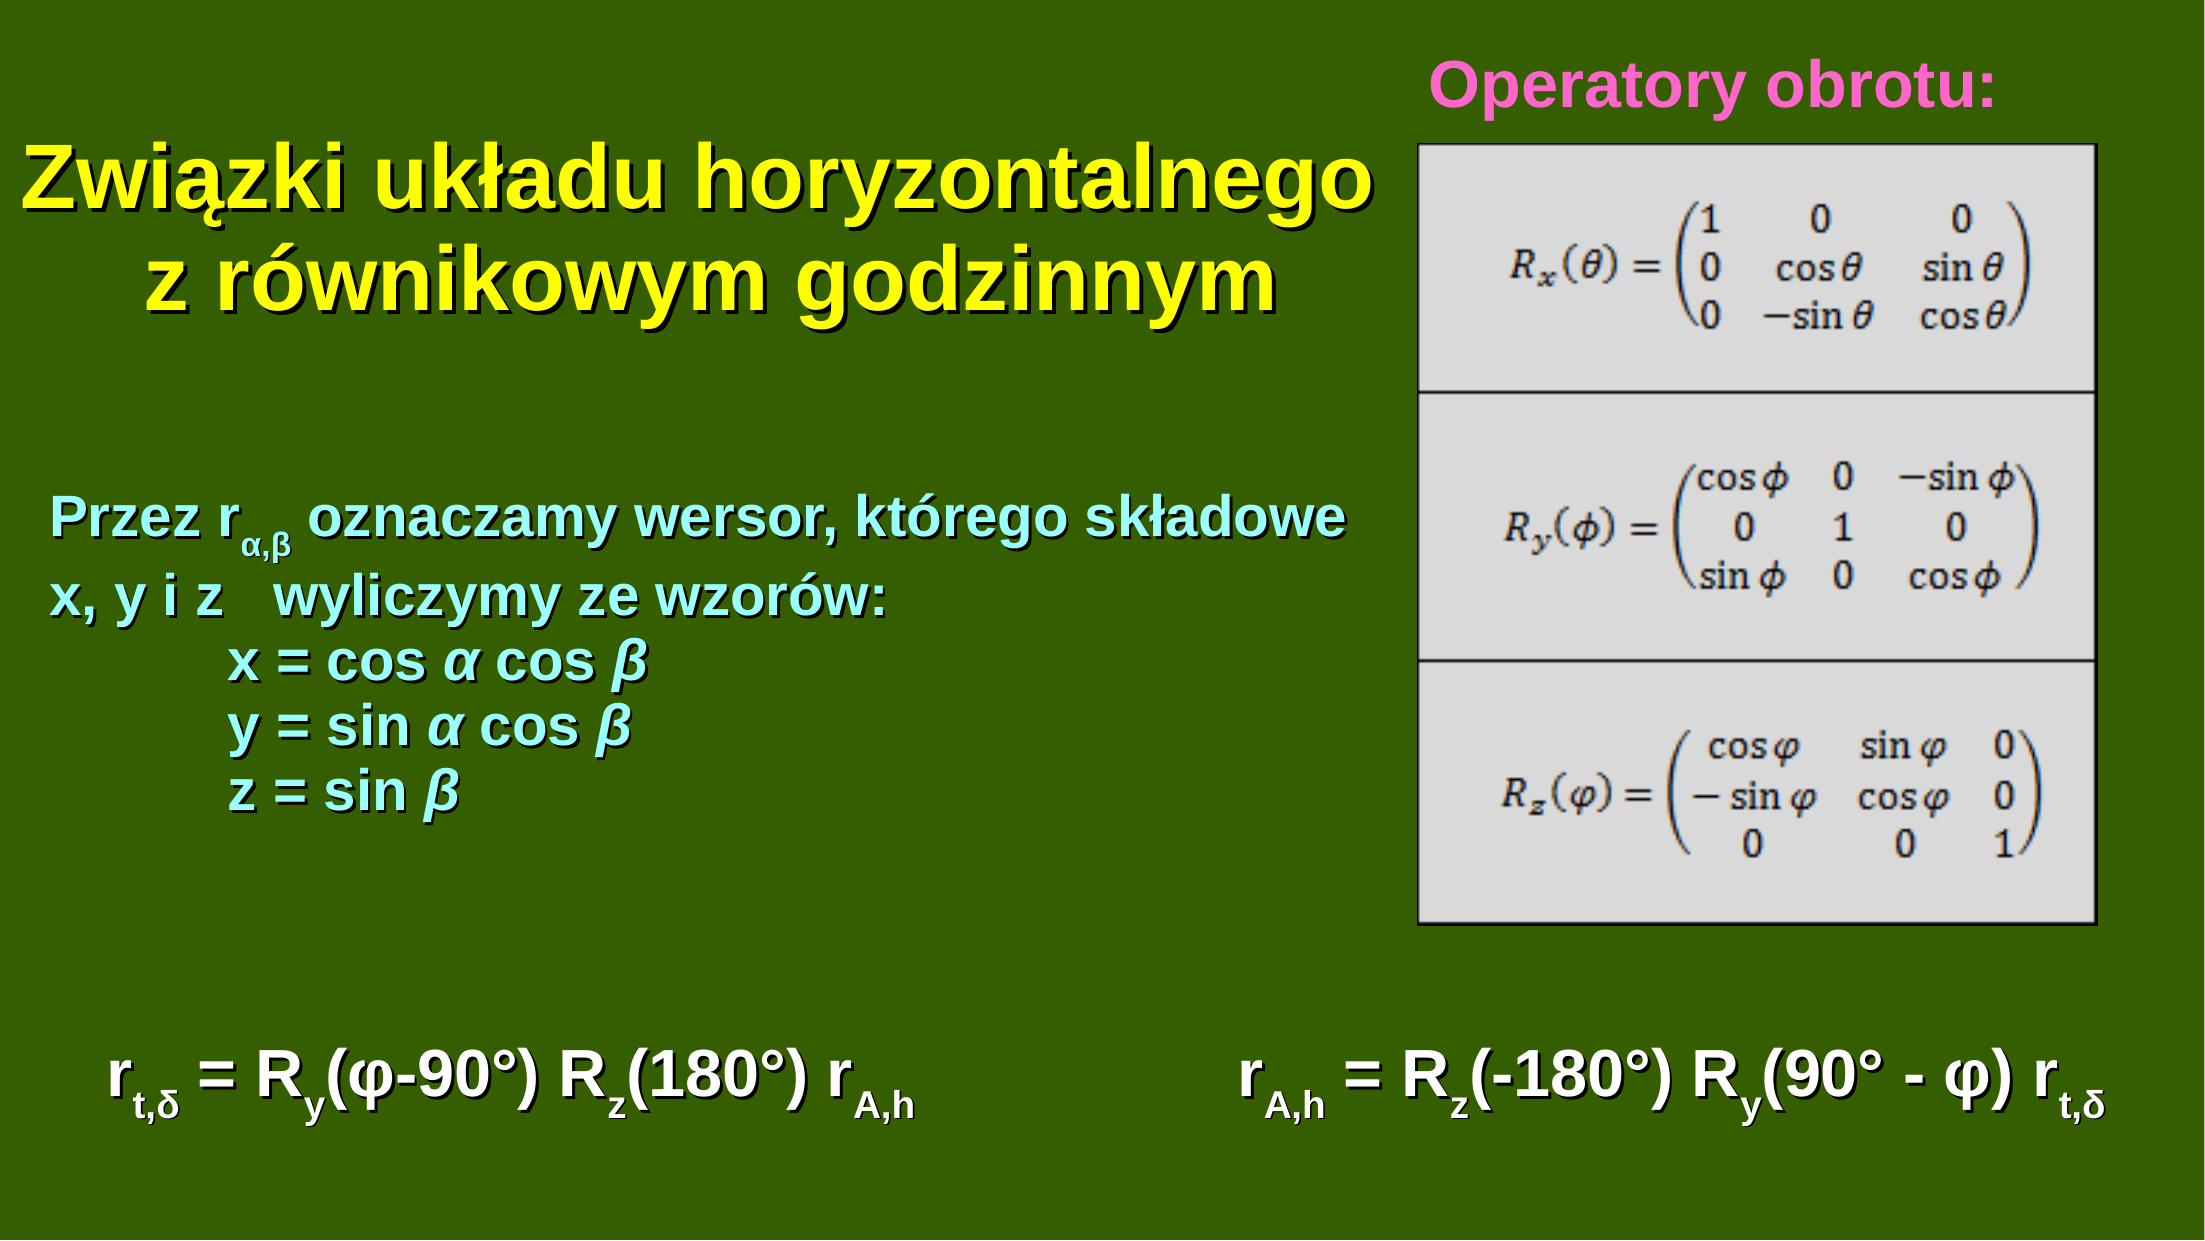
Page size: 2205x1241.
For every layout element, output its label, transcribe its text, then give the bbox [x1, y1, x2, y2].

title Związki układu horyzontalnego z równikowym godzinnym [12, 22, 1411, 433]
text_box Przez rα,β oznaczamy wersor, którego składowe x, y i z wyliczymy ze wzorów: x = cos α cos β y = sin α cos β z = sin β [34, 476, 1393, 896]
text_box Operatory obrotu: [1414, 40, 2015, 130]
text_box rt,δ = Ry(φ-90°) Rz(180°) rA,h rA,h = Rz(-180°) Ry(90° - φ) rt,δ [91, 1028, 2141, 1158]
picture [1417, 143, 2098, 926]
